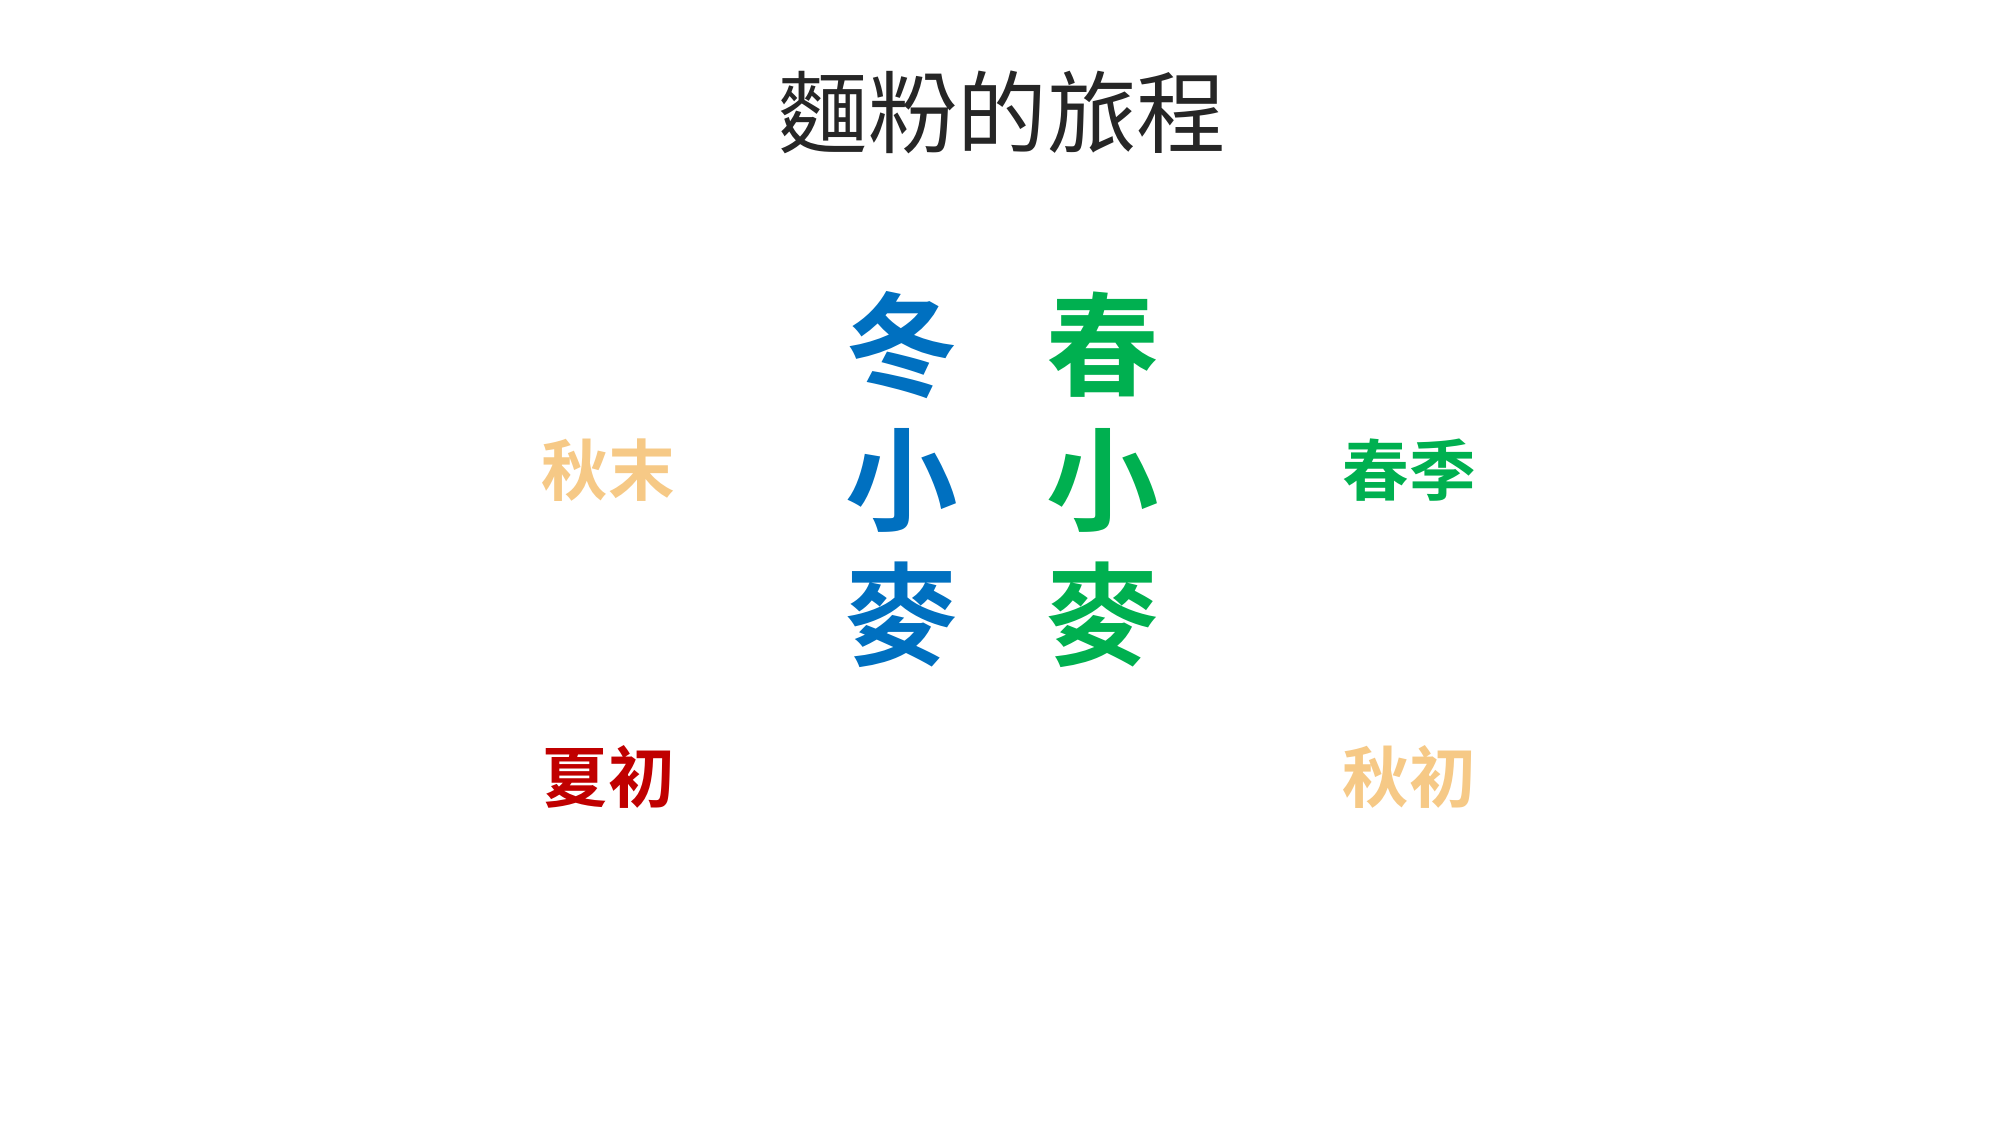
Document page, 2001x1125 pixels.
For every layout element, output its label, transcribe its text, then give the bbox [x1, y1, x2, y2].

text_box 春季 [1290, 421, 1529, 518]
text_box 夏初 [489, 727, 728, 824]
text_box 秋初 [1290, 727, 1529, 824]
text_box 秋末 [489, 421, 728, 518]
text_box 春小麥 [1021, 267, 1222, 692]
list 麵粉的旅程 [53, 55, 1952, 175]
text_box 冬小麥 [782, 267, 1021, 692]
